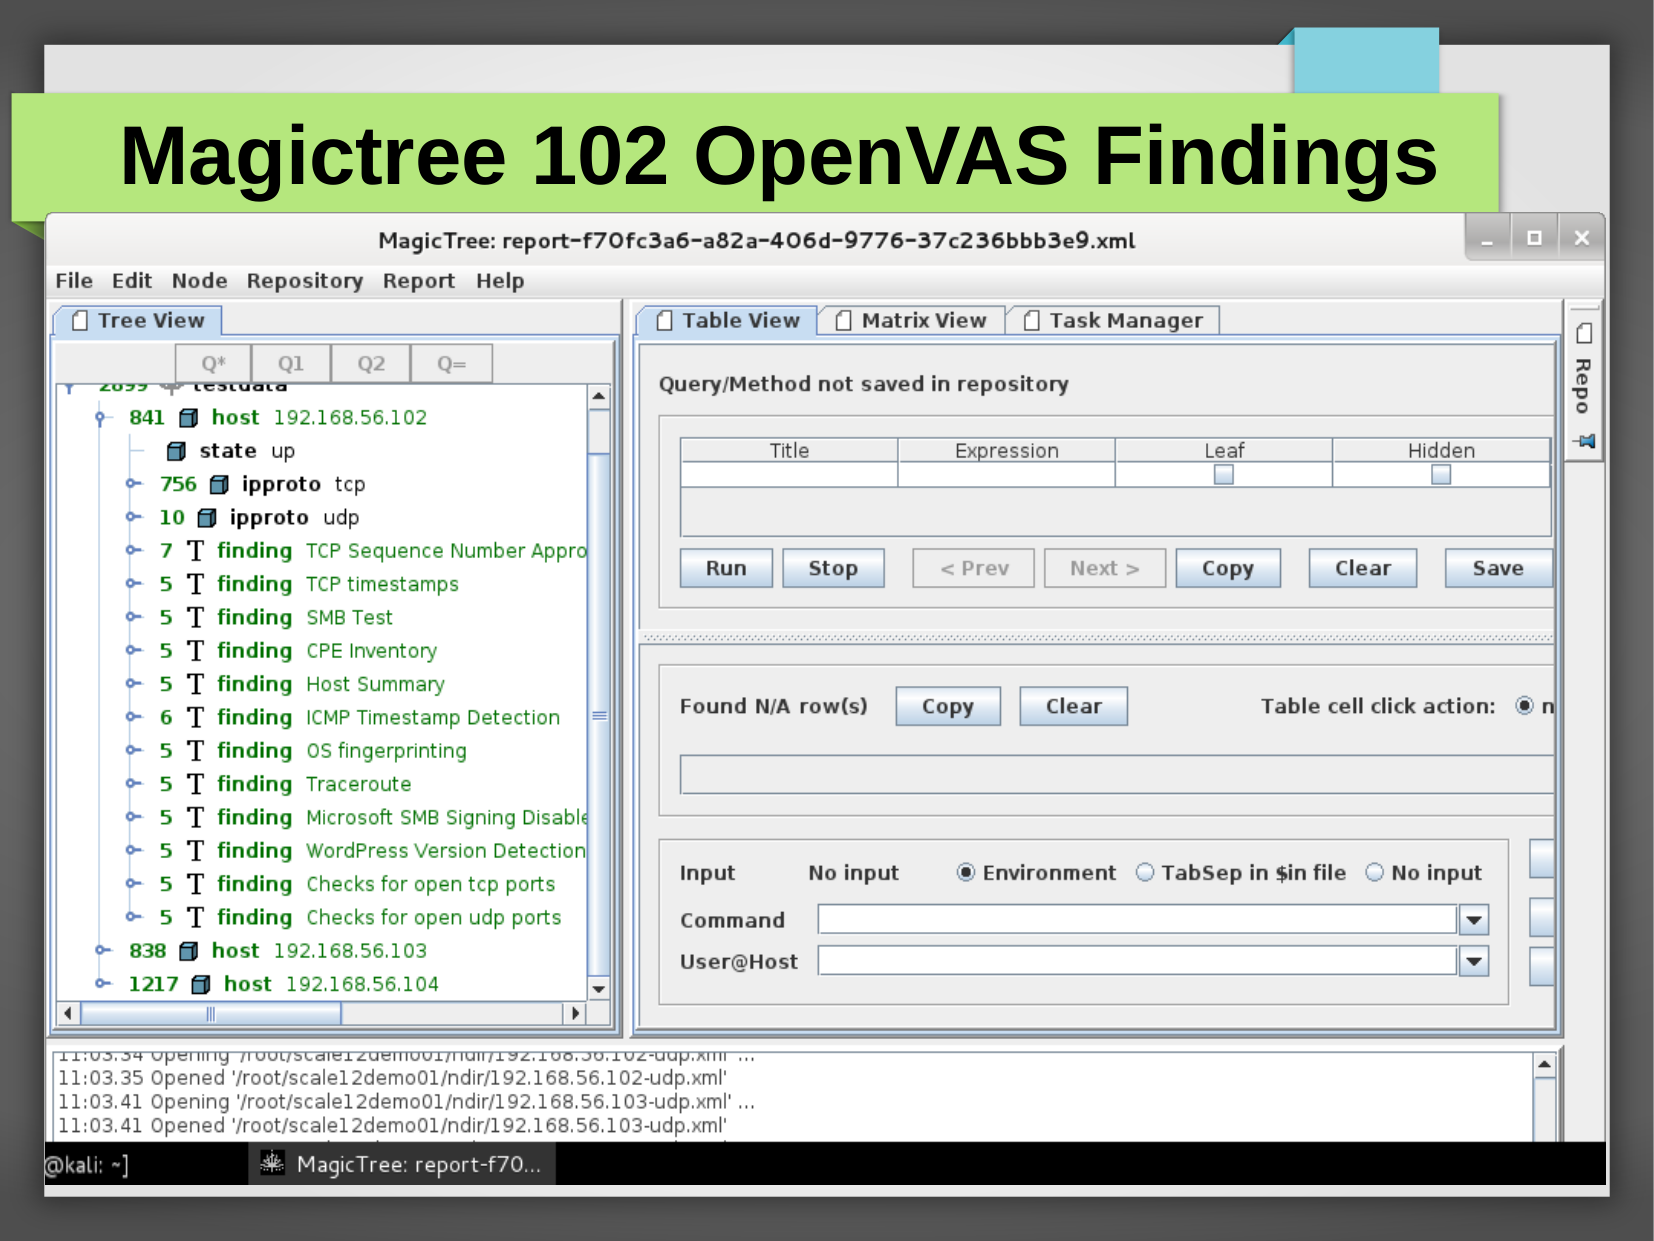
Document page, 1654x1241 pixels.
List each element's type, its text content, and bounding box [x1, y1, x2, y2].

picture [0, 0, 1654, 1241]
text_box Magictree 102 OpenVAS Findings [105, 102, 1479, 211]
